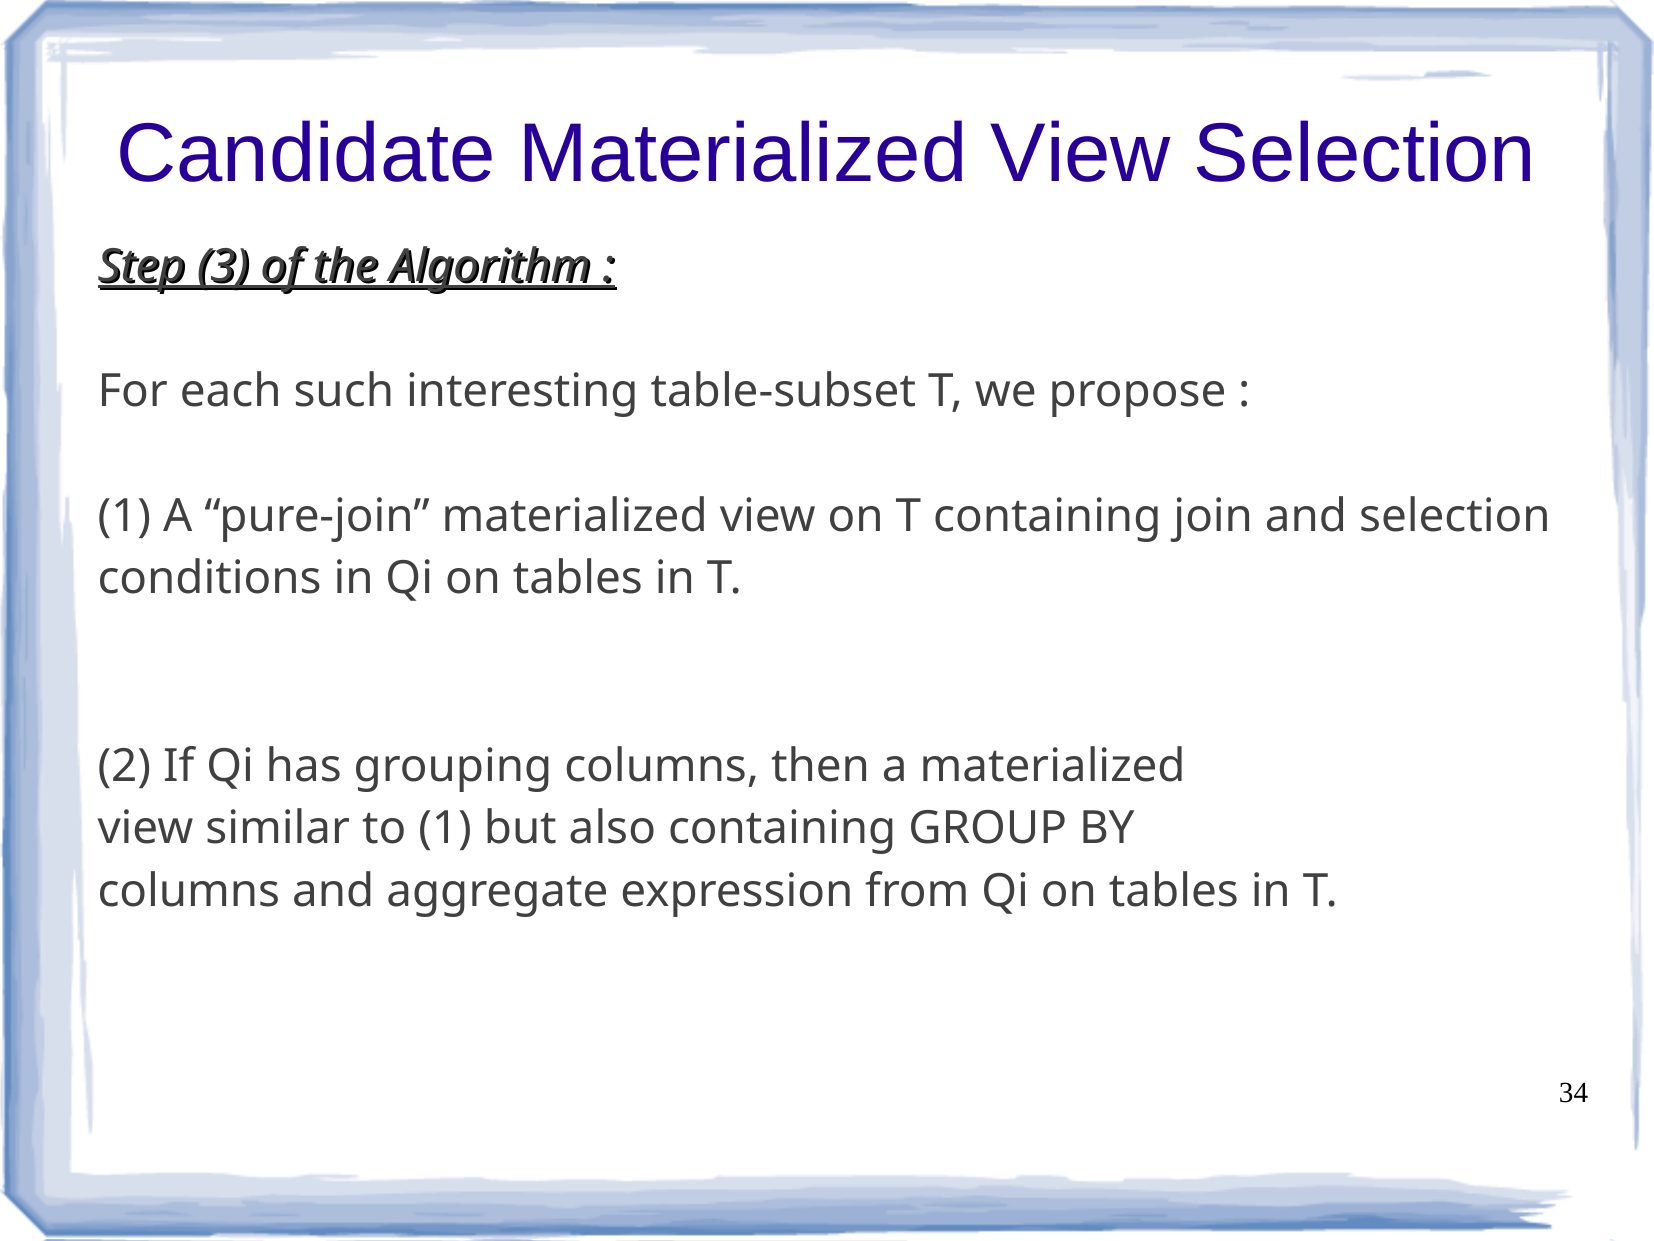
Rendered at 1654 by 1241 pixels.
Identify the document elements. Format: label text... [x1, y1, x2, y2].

title Candidate Materialized View Selection [82, 49, 1571, 224]
text_box Step (3) of the Algorithm : For each such interesting table-subset T, we propose : (1) A “pure-join” materialized view on T containing join and selection conditions in Qi on tables in T. (2) If Qi has grouping columns, then a materialized view similar to (1) but also containing GROUP BY columns and aggregate expression from Qi on tables in T. [82, 224, 1595, 932]
picture [0, 0, 1654, 1241]
